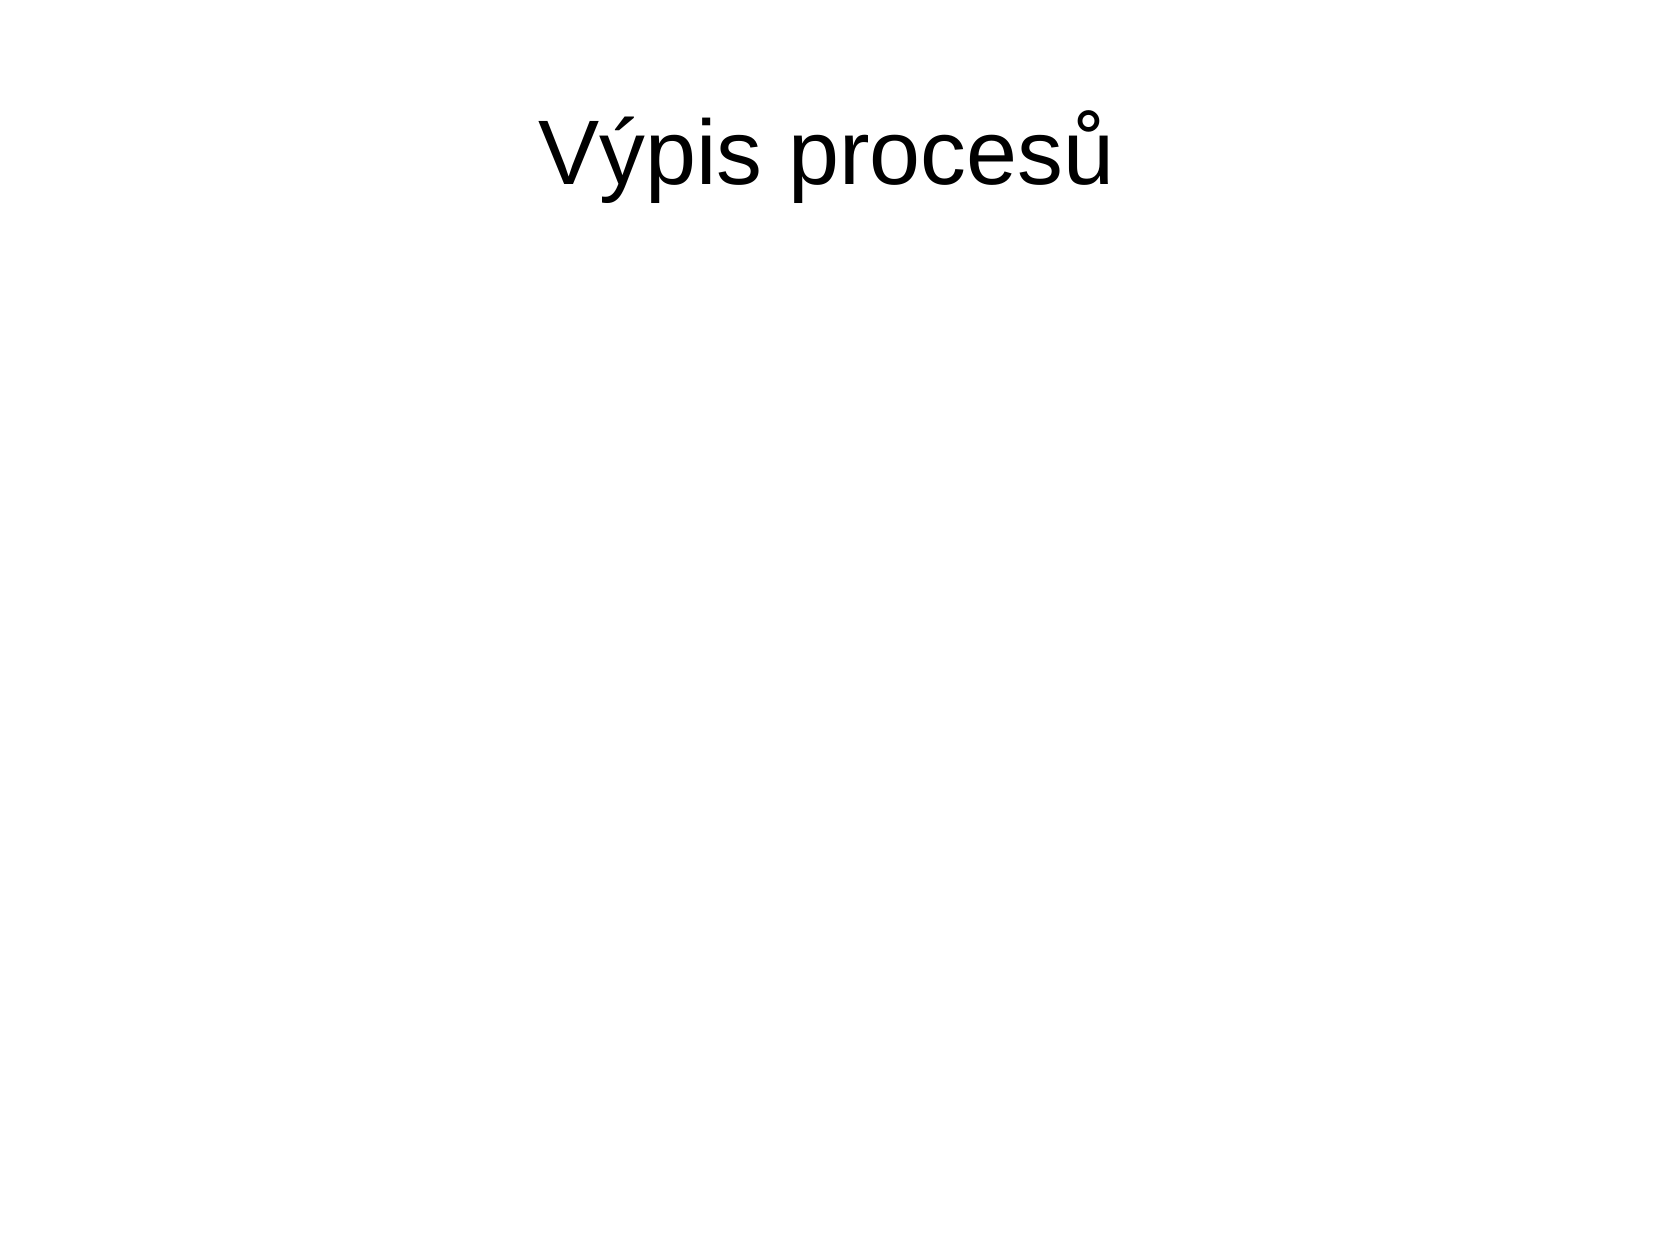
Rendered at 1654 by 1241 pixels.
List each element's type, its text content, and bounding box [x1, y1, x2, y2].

title Výpis procesů [82, 49, 1571, 257]
